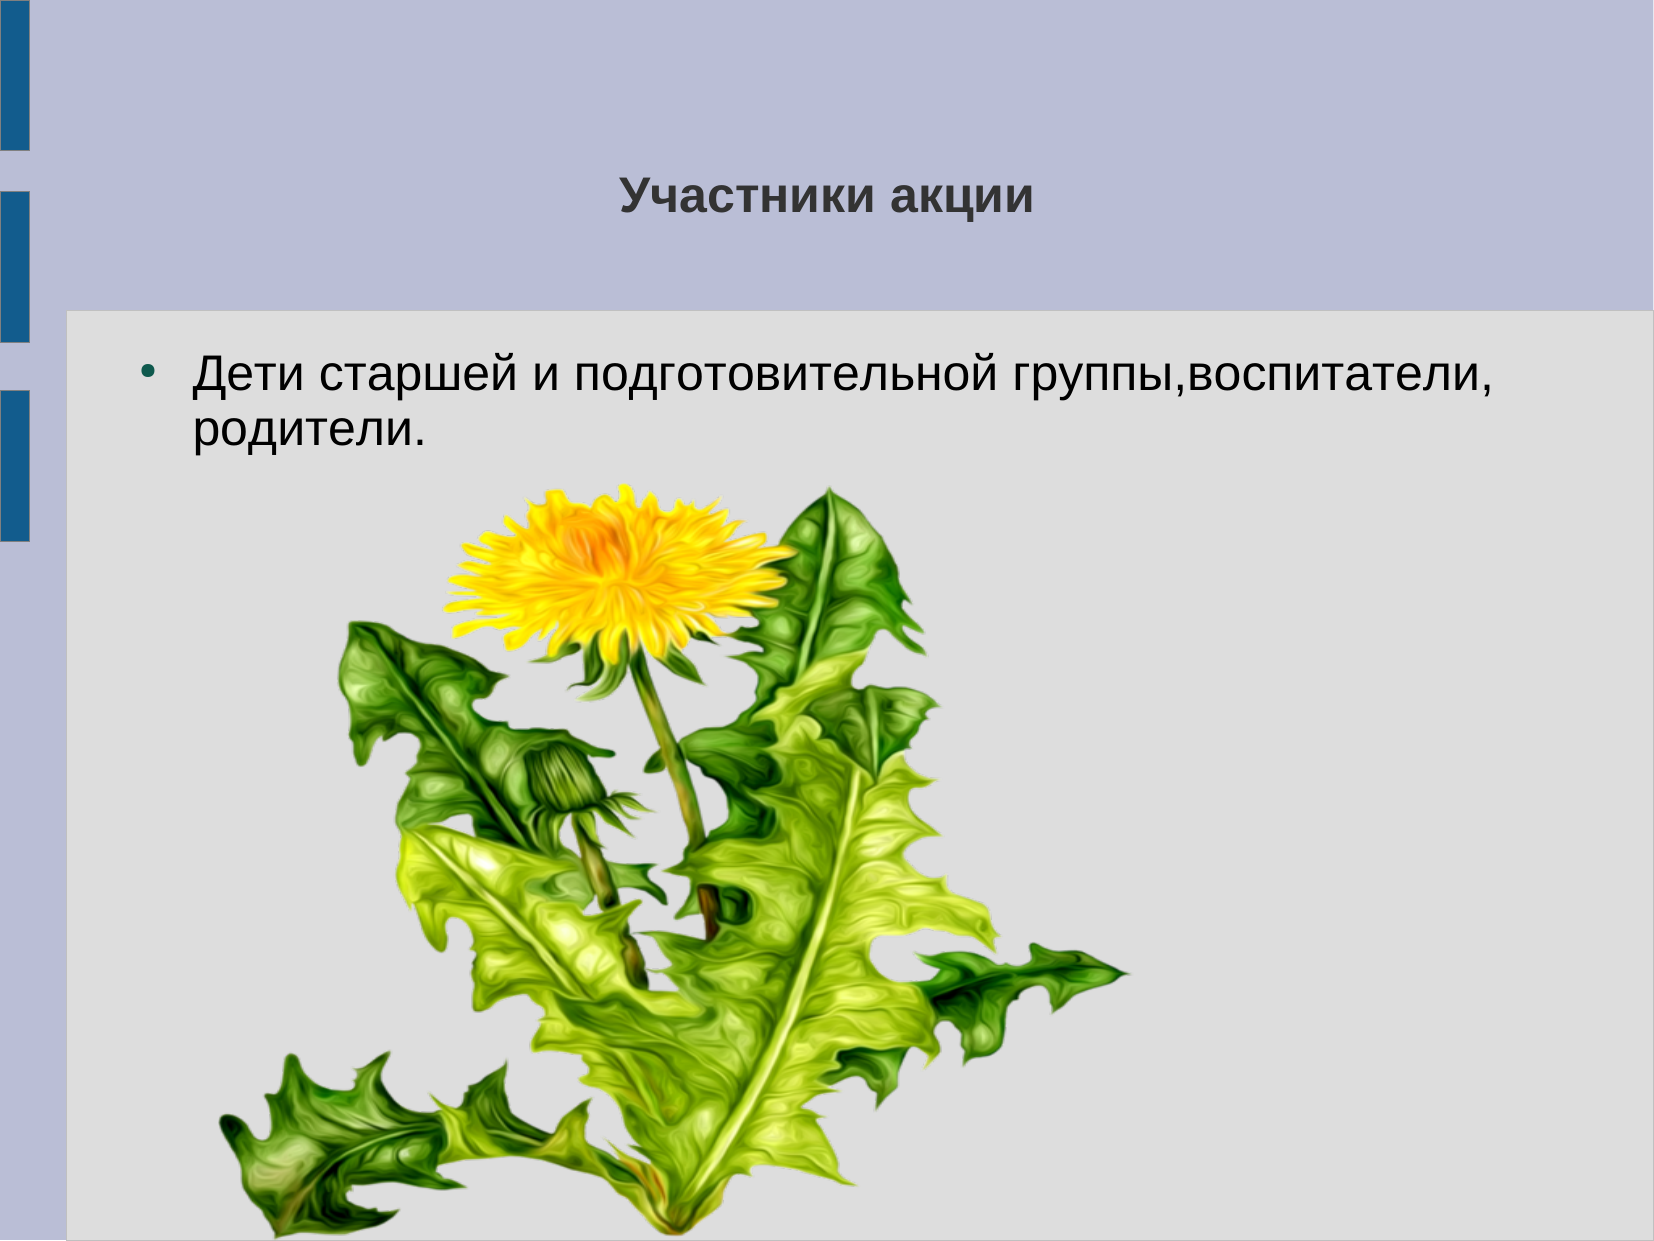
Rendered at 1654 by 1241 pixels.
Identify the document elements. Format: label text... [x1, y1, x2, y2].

list Дети старшей и подготовительной группы,воспитатели, родители. [121, 344, 1534, 1127]
title Участники акции [121, 91, 1534, 299]
picture [218, 483, 1134, 1241]
